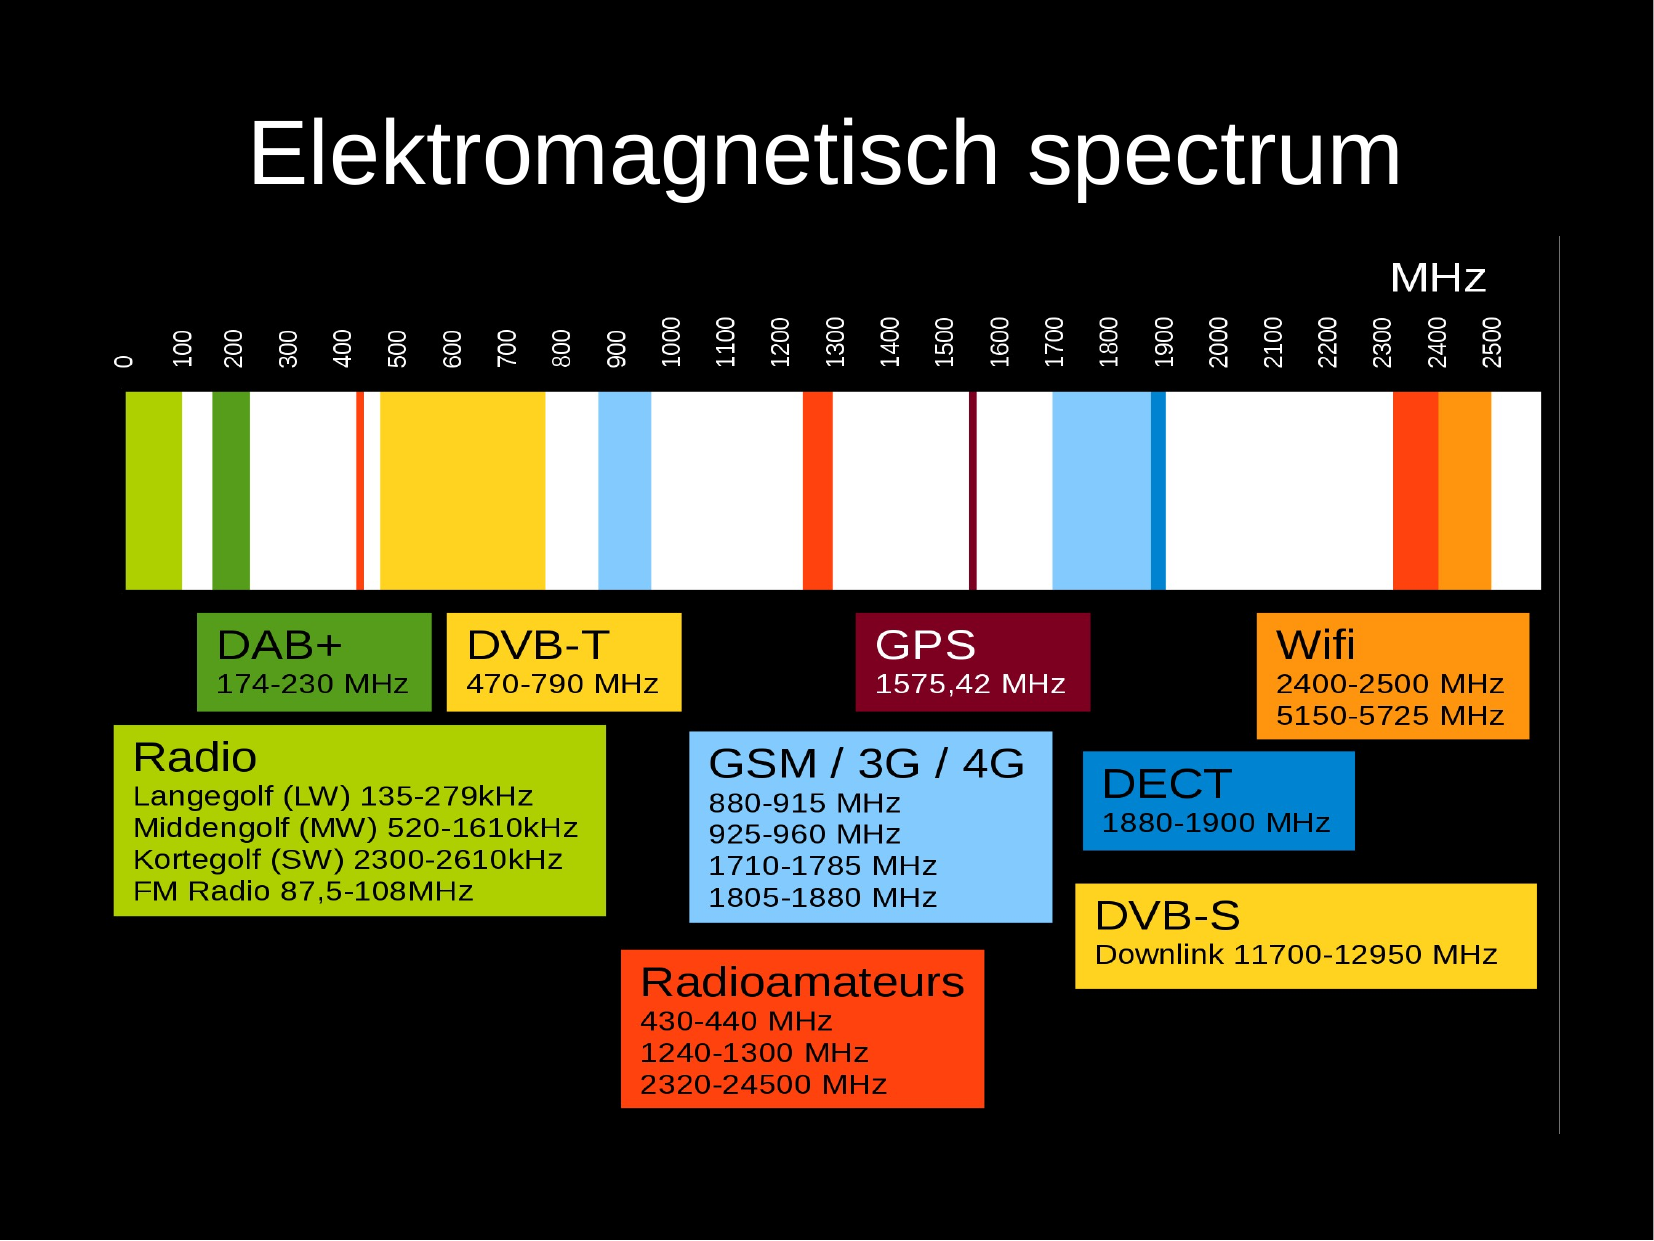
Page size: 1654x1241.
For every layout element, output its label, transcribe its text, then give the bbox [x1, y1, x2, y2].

picture [106, 236, 1560, 1134]
title Elektromagnetisch spectrum [82, 49, 1571, 257]
